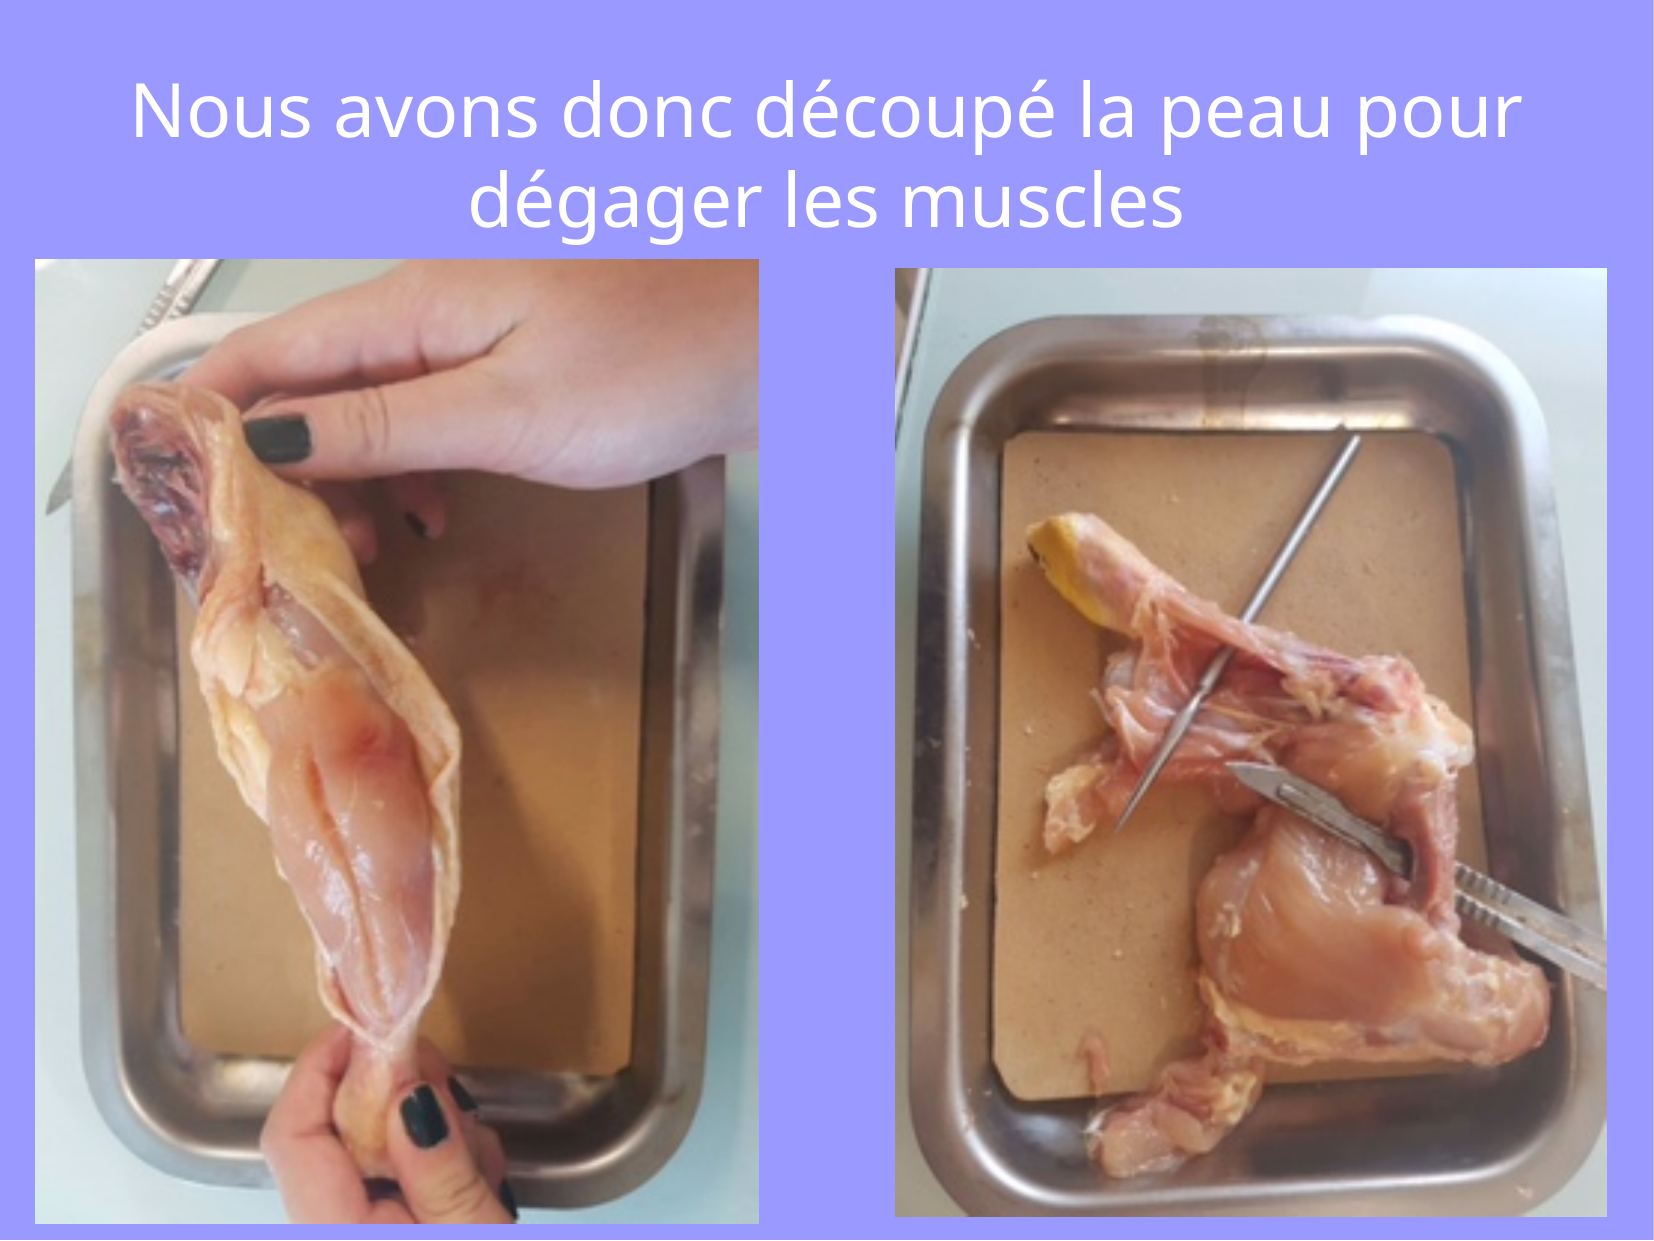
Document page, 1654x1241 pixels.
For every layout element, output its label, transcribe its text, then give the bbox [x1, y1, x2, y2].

picture [895, 268, 1607, 1217]
picture [35, 259, 759, 1224]
title Nous avons donc découpé la peau pour dégager les muscles [82, 41, 1571, 265]
